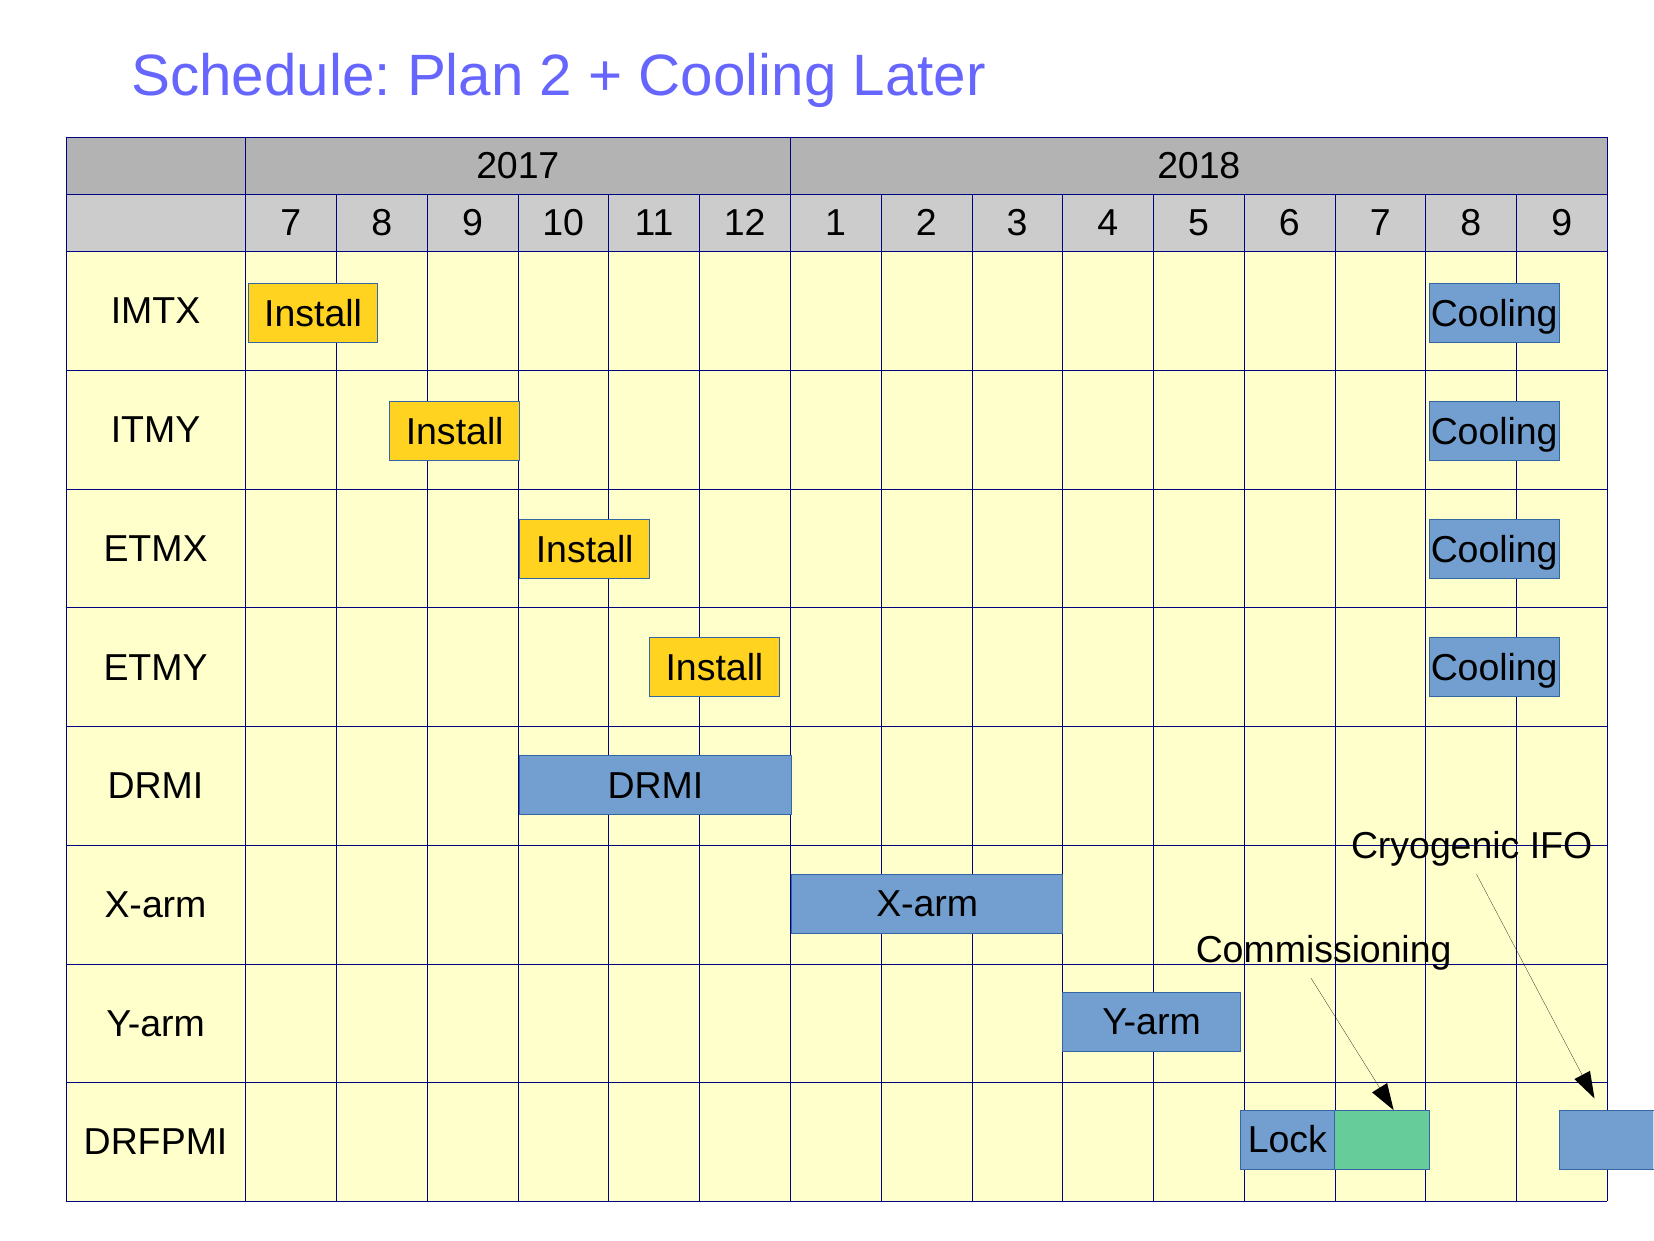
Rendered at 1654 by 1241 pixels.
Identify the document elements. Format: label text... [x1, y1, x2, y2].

table_cell [882, 934, 972, 964]
table_cell 10 [519, 195, 608, 251]
table_cell [1245, 1170, 1335, 1201]
table_cell [973, 965, 1062, 1082]
text_box Lock [1240, 1110, 1334, 1170]
text_box Cryogenic IFO [1336, 817, 1608, 875]
table_cell [791, 727, 881, 845]
table_cell [609, 490, 699, 607]
table_cell [337, 965, 427, 1082]
table_cell [337, 252, 427, 370]
table_cell [1154, 490, 1244, 607]
text_box DRMI [519, 755, 792, 815]
table_cell [337, 1083, 427, 1201]
table_cell [1154, 1083, 1244, 1201]
table_cell [1426, 608, 1516, 726]
table_cell [882, 727, 972, 845]
text_box X-arm [791, 874, 1063, 934]
table_cell [1517, 875, 1607, 964]
table_cell [1426, 965, 1516, 1082]
table_cell [1063, 490, 1153, 607]
table_cell [1426, 490, 1516, 607]
table_cell [791, 1083, 881, 1201]
table_cell IMTX [67, 252, 245, 370]
table_cell [1426, 875, 1516, 964]
table_cell [428, 608, 518, 726]
table_cell [700, 371, 790, 489]
text_box Cooling [1429, 519, 1560, 579]
table_cell [519, 371, 608, 489]
table_cell [246, 371, 336, 489]
table_cell [973, 371, 1062, 489]
table_cell [519, 579, 608, 607]
table_cell [428, 371, 518, 401]
table_cell ETMY [67, 608, 245, 726]
table_cell [1336, 1083, 1392, 1110]
text_box [1334, 1110, 1430, 1170]
table_cell Y-arm [67, 965, 245, 1082]
table_cell [1154, 371, 1244, 489]
table_cell [700, 815, 790, 845]
table_cell [1063, 965, 1153, 992]
table_cell [973, 846, 1062, 874]
table_cell [1245, 490, 1335, 607]
table_cell [1336, 252, 1425, 370]
table_cell [1388, 1083, 1425, 1110]
table_cell 12 [700, 195, 790, 251]
table_cell [609, 252, 699, 370]
table_cell [1517, 490, 1607, 607]
table_cell [609, 727, 699, 755]
table_cell [1336, 490, 1425, 607]
table_cell [519, 815, 608, 845]
table_cell [519, 252, 608, 370]
table_header 2017 [246, 138, 790, 194]
table_cell [519, 727, 608, 755]
table_cell [519, 846, 608, 964]
table_cell X-arm [67, 846, 245, 964]
table_cell [1063, 1052, 1153, 1082]
table_cell [973, 490, 1062, 607]
table_cell [337, 608, 427, 726]
table_cell DRMI [67, 727, 245, 845]
table_cell [700, 252, 790, 370]
table_cell 7 [246, 195, 336, 251]
table_cell [1517, 608, 1607, 726]
table_cell 3 [973, 195, 1062, 251]
table_cell [1478, 875, 1516, 947]
table_cell 7 [1336, 195, 1425, 251]
table_cell [1063, 252, 1153, 370]
table_cell 8 [1426, 195, 1516, 251]
table_cell [1426, 252, 1516, 370]
table_cell [1245, 846, 1335, 921]
text_box Install [649, 637, 780, 697]
text_box Schedule: Plan 2 + Cooling Later [116, 35, 1002, 116]
table_cell [1245, 1083, 1335, 1110]
table_cell [609, 608, 699, 726]
table_cell [700, 727, 790, 755]
table_cell [1063, 608, 1153, 726]
table_cell [791, 371, 881, 489]
text_box Y-arm [1062, 992, 1241, 1052]
table_cell [1245, 727, 1335, 845]
table_cell [1426, 727, 1516, 817]
table_cell [609, 1083, 699, 1201]
table_cell [1426, 1083, 1516, 1201]
table_cell [791, 490, 881, 607]
table_cell 2 [882, 195, 972, 251]
table_cell [973, 727, 1062, 845]
text_box Cooling [1429, 401, 1560, 461]
table_cell [1336, 371, 1425, 489]
table_cell 9 [428, 195, 518, 251]
table_cell [882, 1083, 972, 1201]
table_cell 8 [337, 195, 427, 251]
table_cell [1154, 252, 1244, 370]
table_cell [428, 846, 518, 964]
table_cell [1154, 608, 1244, 726]
table_cell [428, 490, 518, 607]
table_cell [1517, 954, 1523, 964]
table_cell [1245, 371, 1335, 489]
table_cell [882, 252, 972, 370]
table_cell [700, 846, 790, 964]
table_cell [882, 965, 972, 1082]
table_cell [700, 1083, 790, 1201]
table_cell [519, 965, 608, 1082]
table_cell [428, 727, 518, 845]
table_cell [1517, 965, 1581, 1082]
table_cell [246, 608, 336, 726]
table_cell [337, 490, 427, 607]
table_cell [700, 490, 790, 607]
table_cell 4 [1063, 195, 1153, 251]
table_cell [1063, 371, 1153, 489]
table_cell [428, 965, 518, 1082]
table_cell [1336, 1170, 1425, 1201]
table_cell [791, 608, 881, 726]
table_cell 5 [1154, 195, 1244, 251]
table_cell [973, 934, 1062, 964]
table_cell [519, 608, 608, 726]
table_cell [1154, 846, 1244, 964]
table_cell DRFPMI [67, 1083, 245, 1201]
table_cell [519, 490, 608, 519]
table_cell [1426, 371, 1516, 489]
table_cell [246, 727, 336, 845]
table_cell [1245, 608, 1335, 726]
table_cell [246, 1083, 336, 1201]
table_cell [791, 934, 881, 964]
table_cell [246, 965, 336, 1082]
table_cell [246, 846, 336, 964]
table_cell [973, 252, 1062, 370]
text_box Commissioning [1181, 921, 1467, 979]
table_cell [337, 371, 427, 489]
table_header 2018 [791, 138, 1607, 194]
table_cell [337, 846, 427, 964]
table_cell [1063, 1083, 1153, 1201]
table_cell 11 [609, 195, 699, 251]
table_cell [1063, 846, 1153, 964]
text_box Install [519, 519, 650, 579]
table_cell [609, 965, 699, 1082]
table_cell [67, 195, 245, 251]
table_cell [1154, 965, 1244, 1082]
table_cell 9 [1517, 195, 1607, 251]
table_cell [882, 608, 972, 726]
table_header [67, 138, 245, 194]
text_box [1559, 1110, 1654, 1170]
table_cell [519, 1083, 608, 1201]
table_cell ITMY [67, 371, 245, 489]
table_cell [973, 608, 1062, 726]
table_cell [337, 727, 427, 845]
table_cell [882, 371, 972, 489]
table_cell [1336, 979, 1425, 1082]
table_cell 1 [791, 195, 881, 251]
table_cell [1517, 371, 1607, 489]
table_cell [791, 965, 881, 1082]
table_cell [1336, 1020, 1375, 1082]
table_cell [428, 252, 518, 370]
table_cell [882, 846, 972, 874]
table_cell [1336, 727, 1425, 817]
table_cell [609, 371, 699, 489]
table_cell [1517, 727, 1607, 817]
table_cell [1154, 727, 1244, 845]
table_cell ETMX [67, 490, 245, 607]
text_box Install [248, 283, 378, 343]
table_cell [1525, 965, 1607, 1082]
table_cell [609, 846, 699, 964]
table_cell [791, 252, 881, 370]
text_box Install [389, 401, 520, 461]
table_cell [609, 815, 699, 845]
table_cell [246, 252, 336, 370]
table_cell [882, 490, 972, 607]
table_cell [1313, 979, 1335, 1014]
table_cell [1336, 608, 1425, 726]
table_cell [973, 1083, 1062, 1201]
table_cell [246, 490, 336, 607]
text_box Cooling [1429, 637, 1560, 697]
table_cell [1245, 979, 1335, 1082]
table_cell [1517, 1083, 1607, 1201]
table_cell [700, 965, 790, 1082]
table_cell [1245, 252, 1335, 370]
text_box Cooling [1429, 283, 1560, 343]
table_cell 6 [1245, 195, 1335, 251]
table_cell [1336, 875, 1425, 921]
table_cell [791, 846, 881, 874]
table_cell [700, 608, 790, 726]
table_cell [428, 1083, 518, 1201]
table_cell [428, 461, 518, 489]
table_cell [1517, 252, 1607, 370]
table_cell [1063, 727, 1153, 845]
